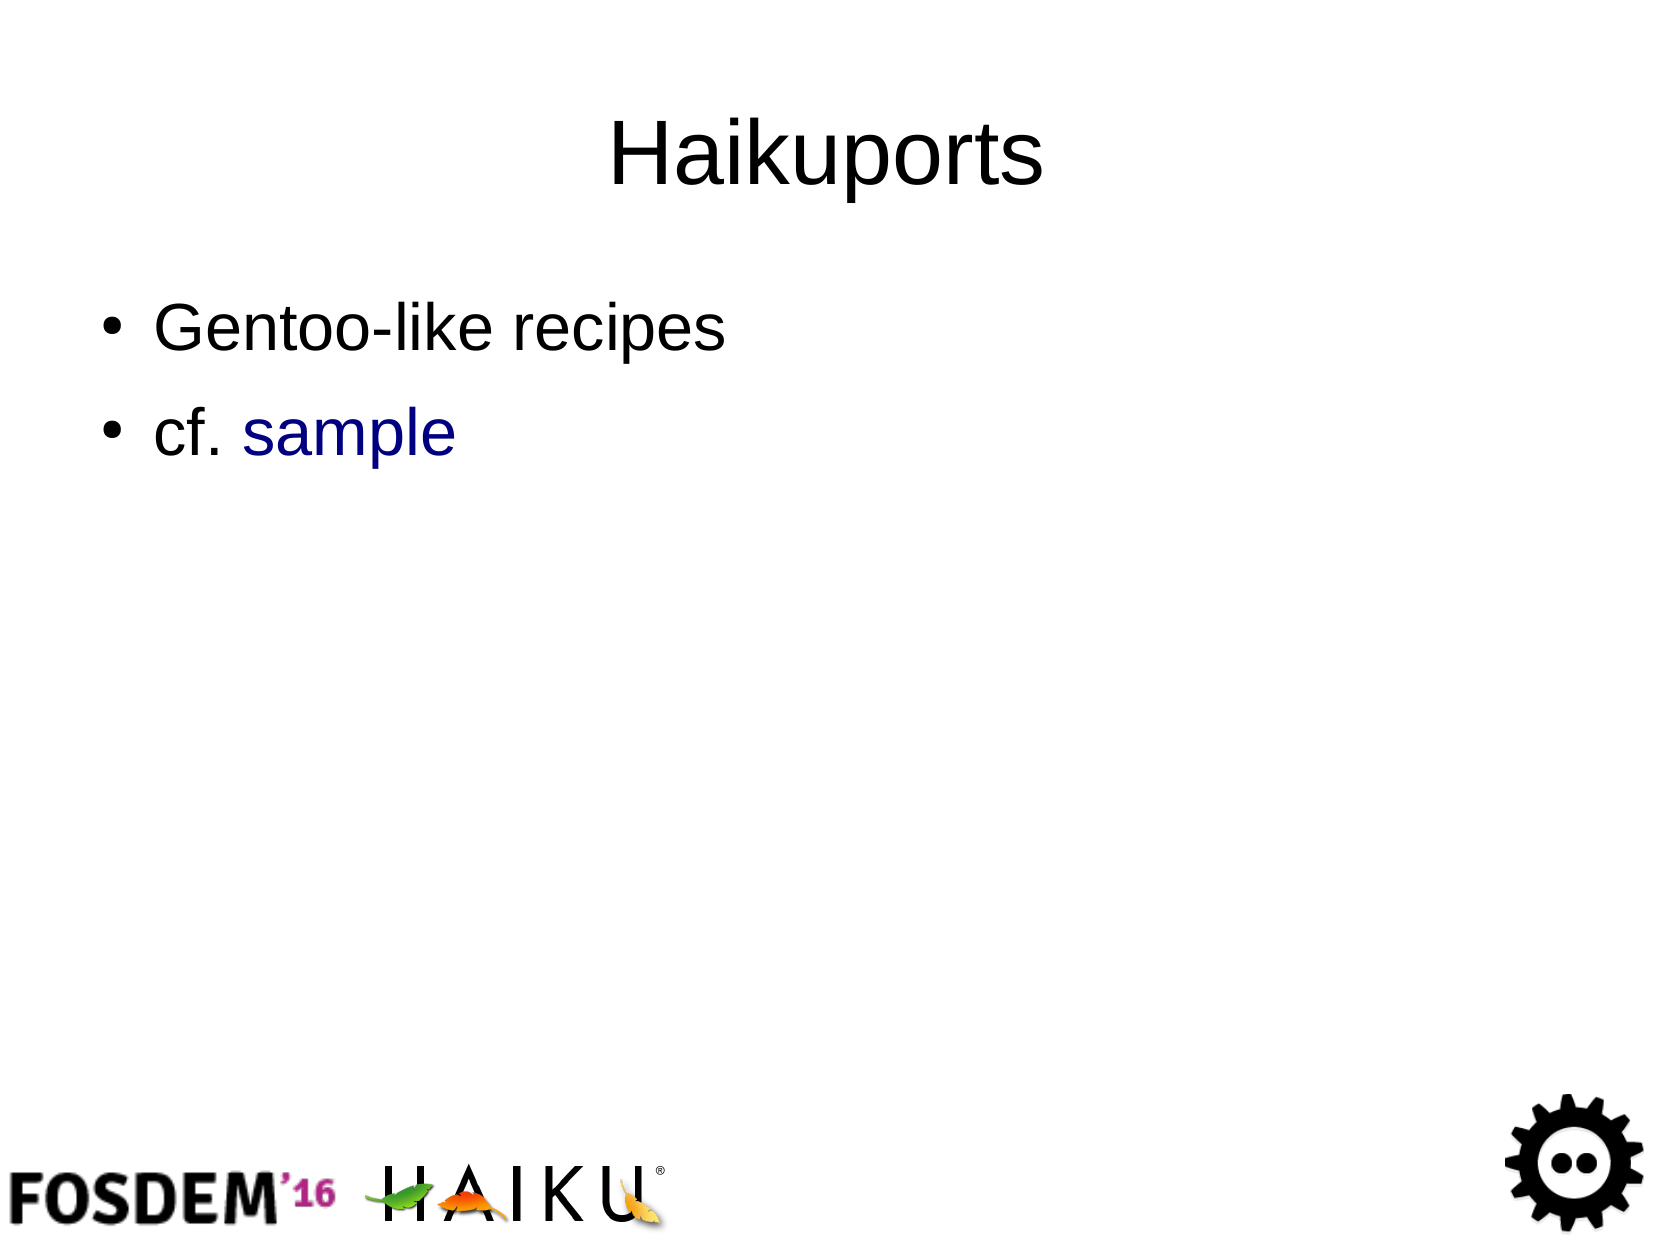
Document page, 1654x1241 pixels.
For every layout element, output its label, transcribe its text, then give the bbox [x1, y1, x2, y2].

list Gentoo-like recipes cf. sample [82, 290, 1571, 1010]
title Haikuports [82, 49, 1571, 257]
picture [0, 1152, 350, 1241]
picture [1505, 1094, 1648, 1235]
picture [363, 1163, 670, 1235]
